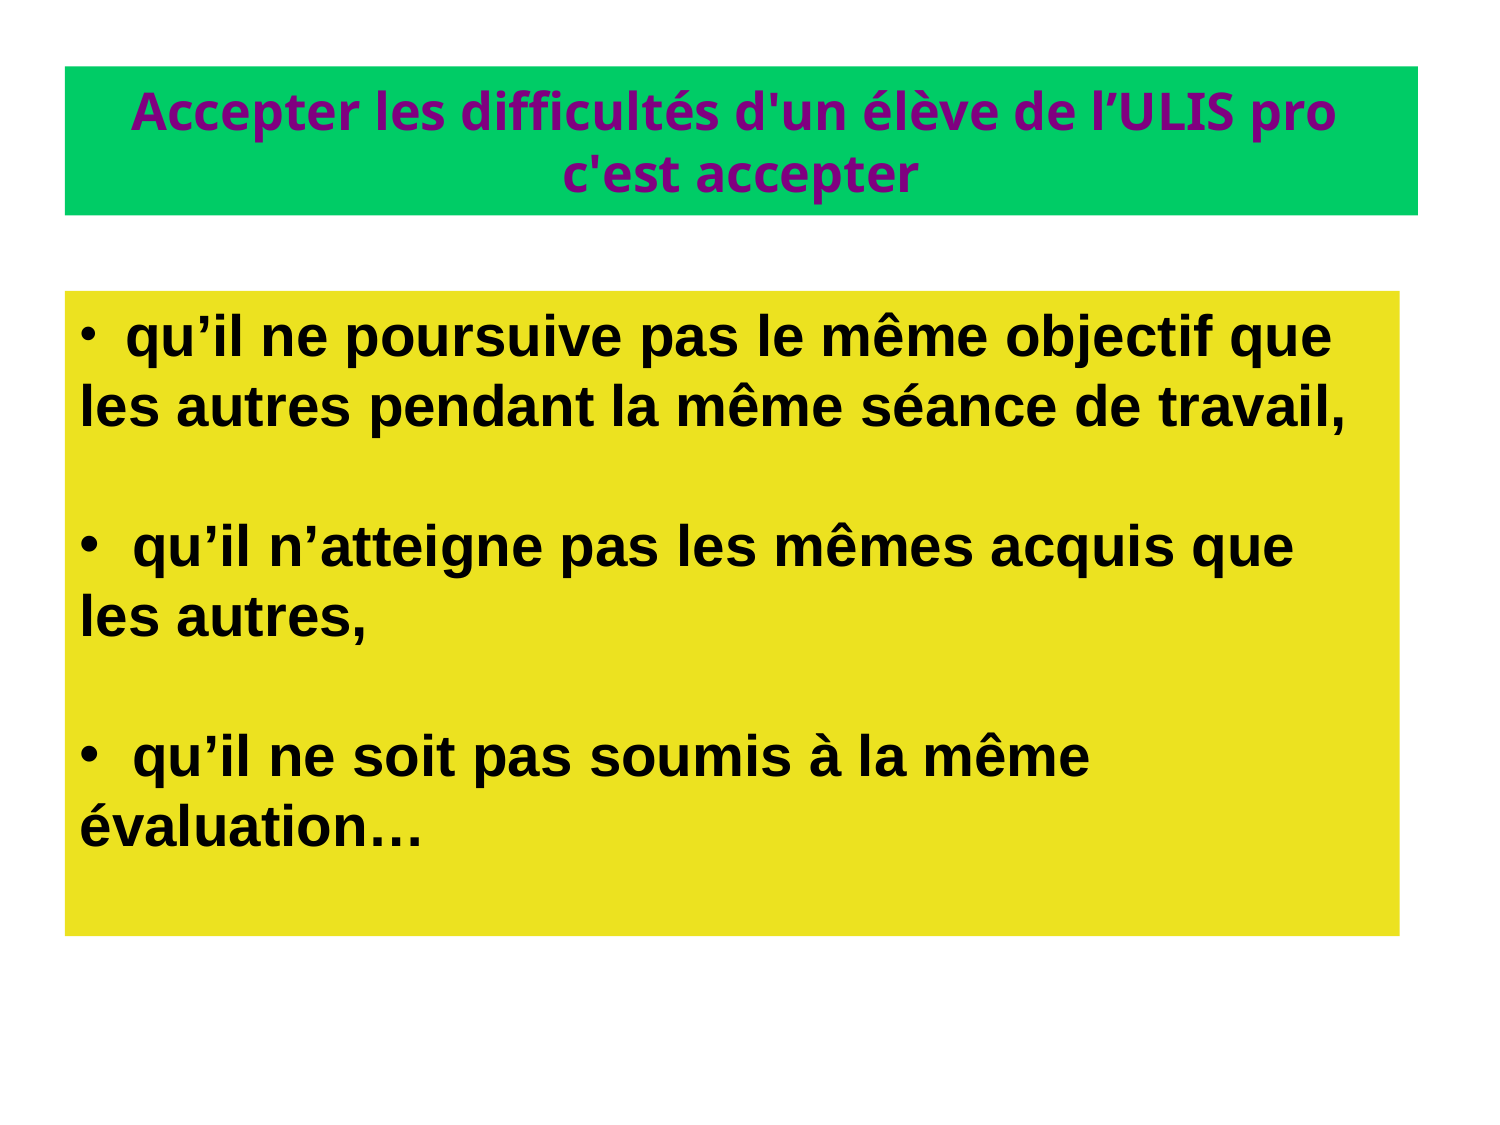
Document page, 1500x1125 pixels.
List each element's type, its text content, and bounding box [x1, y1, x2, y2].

text_box qu’il ne poursuive pas le même objectif que les autres pendant la même séance de travail, qu’il n’atteigne pas les mêmes acquis que les autres, qu’il ne soit pas soumis à la même évaluation… [64, 290, 1400, 937]
title Accepter les difficultés d'un élève de l’ULIS pro c'est accepter [64, 66, 1418, 216]
